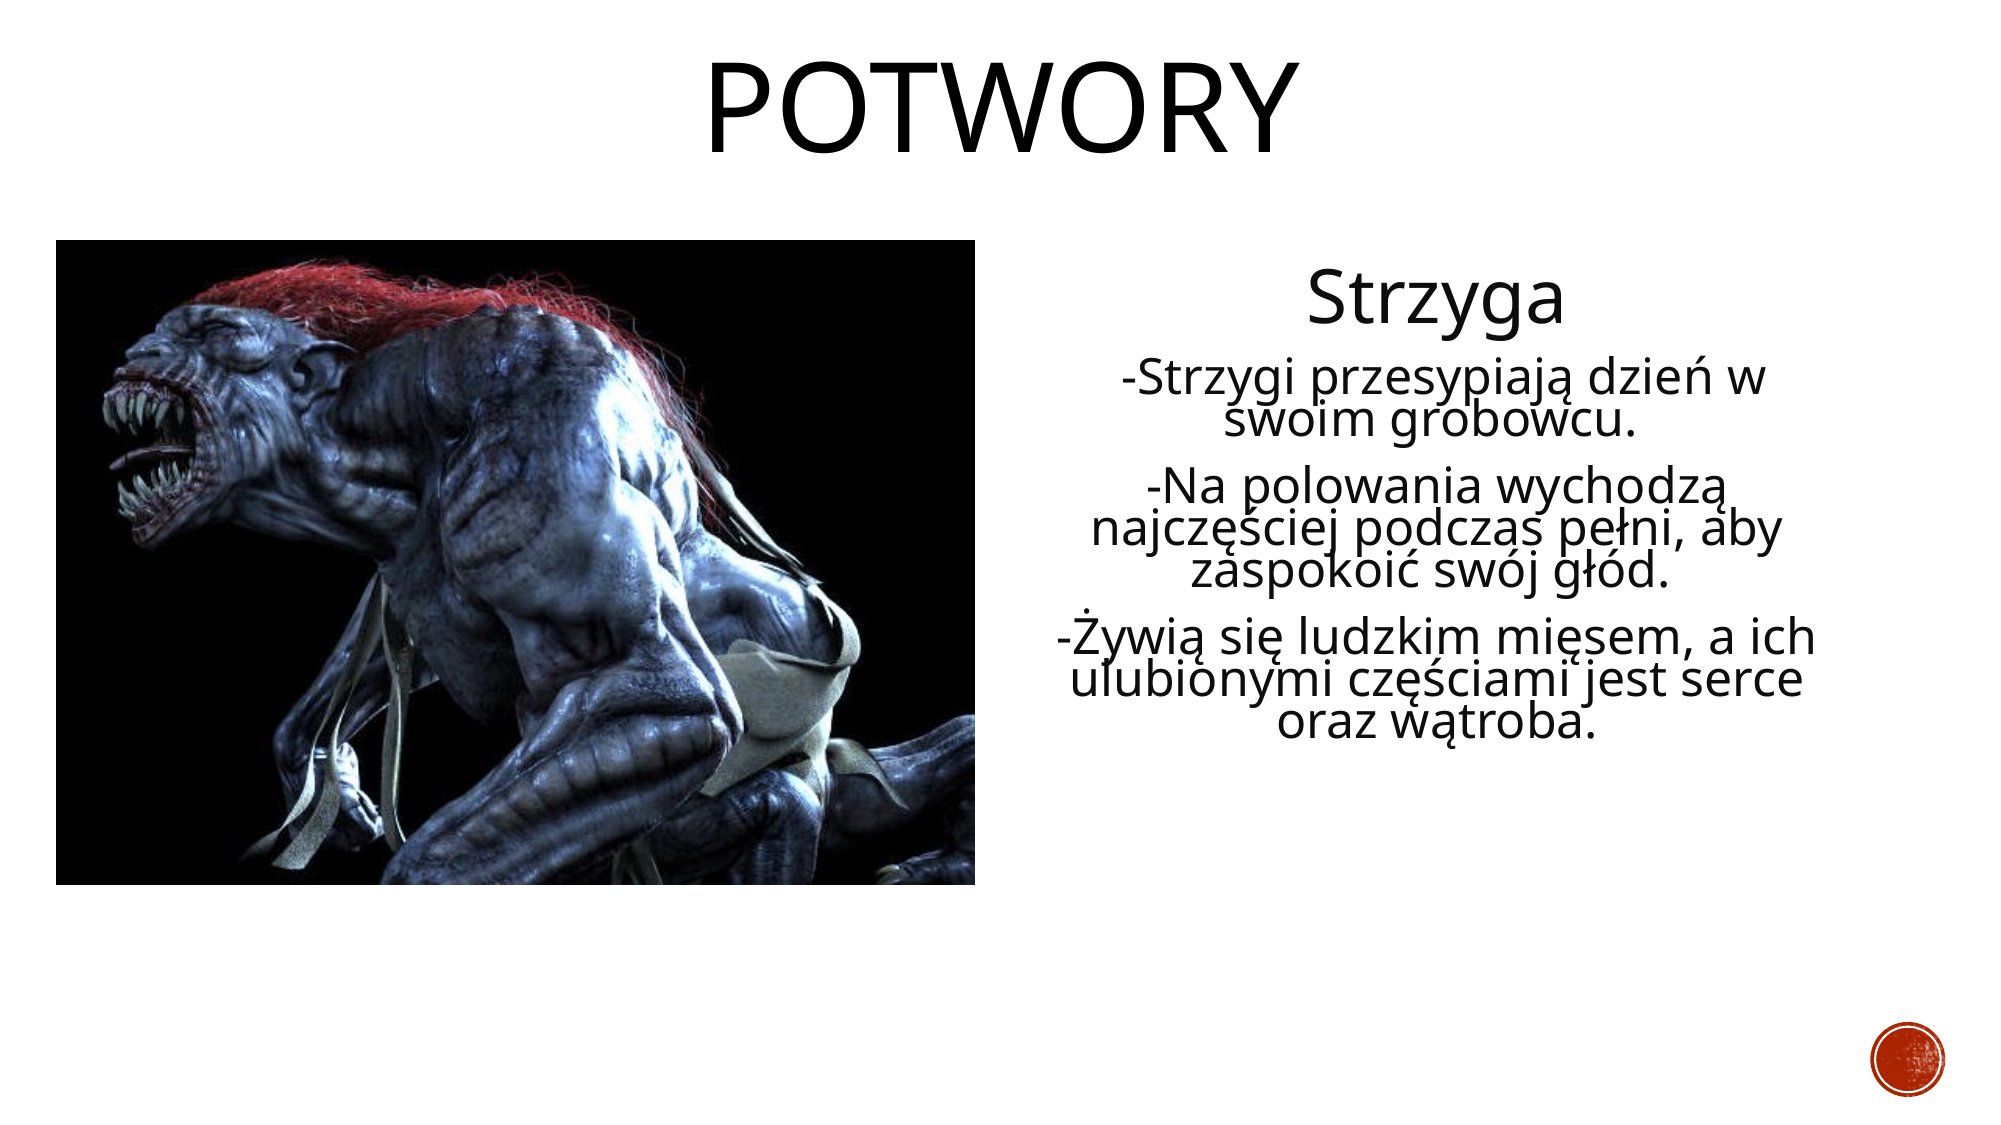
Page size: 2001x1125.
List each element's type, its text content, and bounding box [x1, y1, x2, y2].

list Strzyga -Strzygi przesypiają dzień w swoim grobowcu. -Na polowania wychodzą najczęściej podczas pełni, aby zaspokoić swój głód. -Żywią się ludzkim mięsem, a ich ulubionymi częściami jest serce oraz wątroba. [1025, 265, 1850, 1001]
title Potwory [175, 0, 1826, 245]
picture [56, 240, 975, 885]
